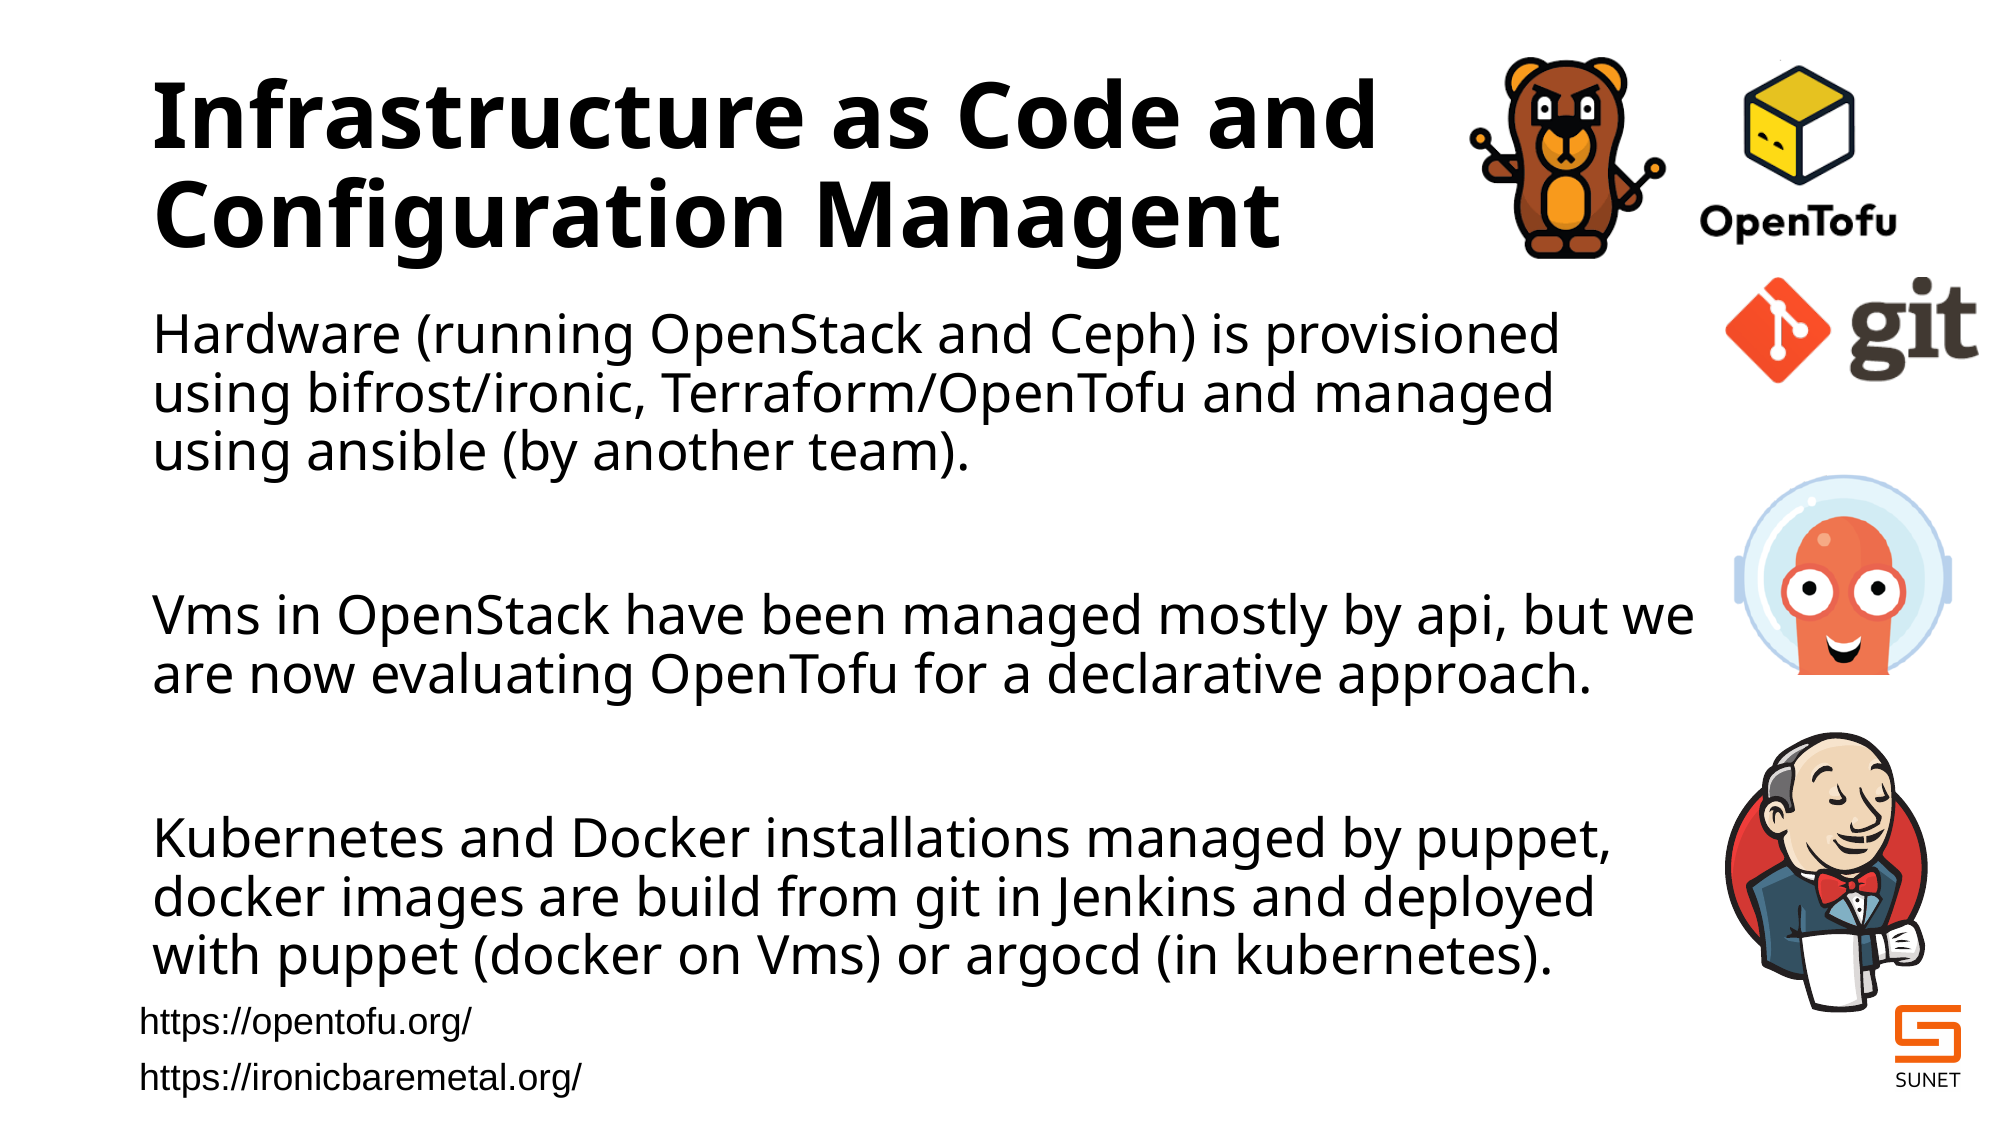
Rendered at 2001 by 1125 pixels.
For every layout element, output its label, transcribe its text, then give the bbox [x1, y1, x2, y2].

picture [1725, 443, 1957, 676]
picture [1725, 277, 1979, 384]
picture [1725, 732, 1961, 1092]
picture [1448, 38, 1951, 278]
title Infrastructure as Code and Configuration Managent [1688, 59, 1863, 278]
list Hardware (running OpenStack and Ceph) is provisioned using bifrost/ironic, Terraform/OpenTofu and managed using ansible (by another team). Vms in OpenStack have been managed mostly by api, but we are now evaluating OpenTofu for a declarative approach. Kubernetes and Docker installations managed by puppet, docker images are build from git in Jenkins and deployed with puppet (docker on Vms) or argocd (in kubernetes). [137, 299, 1726, 949]
text_box https://ironicbaremetal.org/ [124, 1048, 598, 1106]
text_box https://opentofu.org/ [124, 993, 488, 1048]
title Infrastructure as Code and Configuration Managent [137, 59, 1448, 278]
